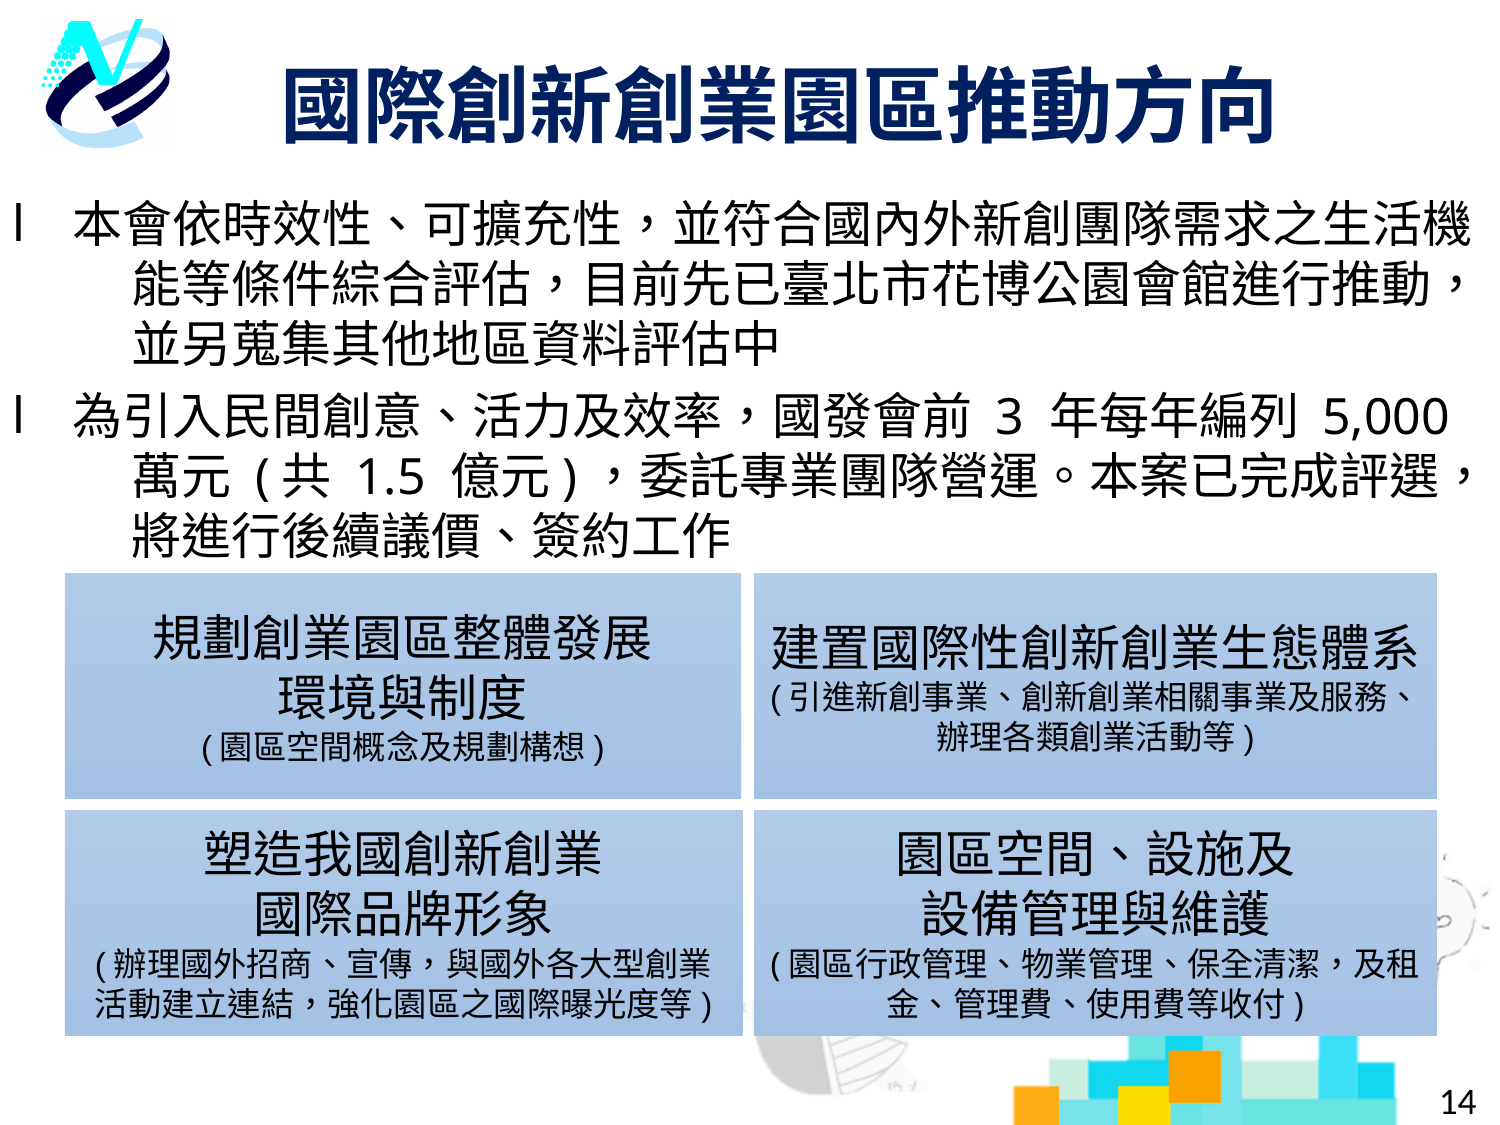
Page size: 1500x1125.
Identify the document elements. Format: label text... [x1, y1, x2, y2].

text_box 塑造我國創新創業 國際品牌形象 (辦理國外招商、宣傳，與國外各大型創業活動建立連結，強化園區之國際曝光度等) [65, 811, 742, 1035]
list 本會依時效性、可擴充性，並符合國內外新創團隊需求之生活機能等條件綜合評估，目前先已臺北市花博公園會館進行推動，並另蒐集其他地區資料評估中 為引入民間創意、活力及效率，國發會前 3 年每年編列 5,000 萬元 (共 1.5 億元)，委託專業團隊營運。本案已完成評選，將進行後續議價、簽約工作 [0, 184, 1498, 589]
text_box 園區空間、設施及 設備管理與維護 (園區行政管理、物業管理、保全清潔，及租金、管理費、使用費等收付) [754, 811, 1437, 1035]
text_box 建置國際性創新創業生態體系 (引進新創事業、創新創業相關事業及服務、辦理各類創業活動等) [754, 574, 1437, 799]
text_box 規劃創業園區整體發展 環境與制度 (園區空間概念及規劃構想) [65, 574, 741, 799]
text_box [1423, 1069, 1500, 1125]
title 國際創新創業園區推動方向 [103, 0, 1398, 184]
